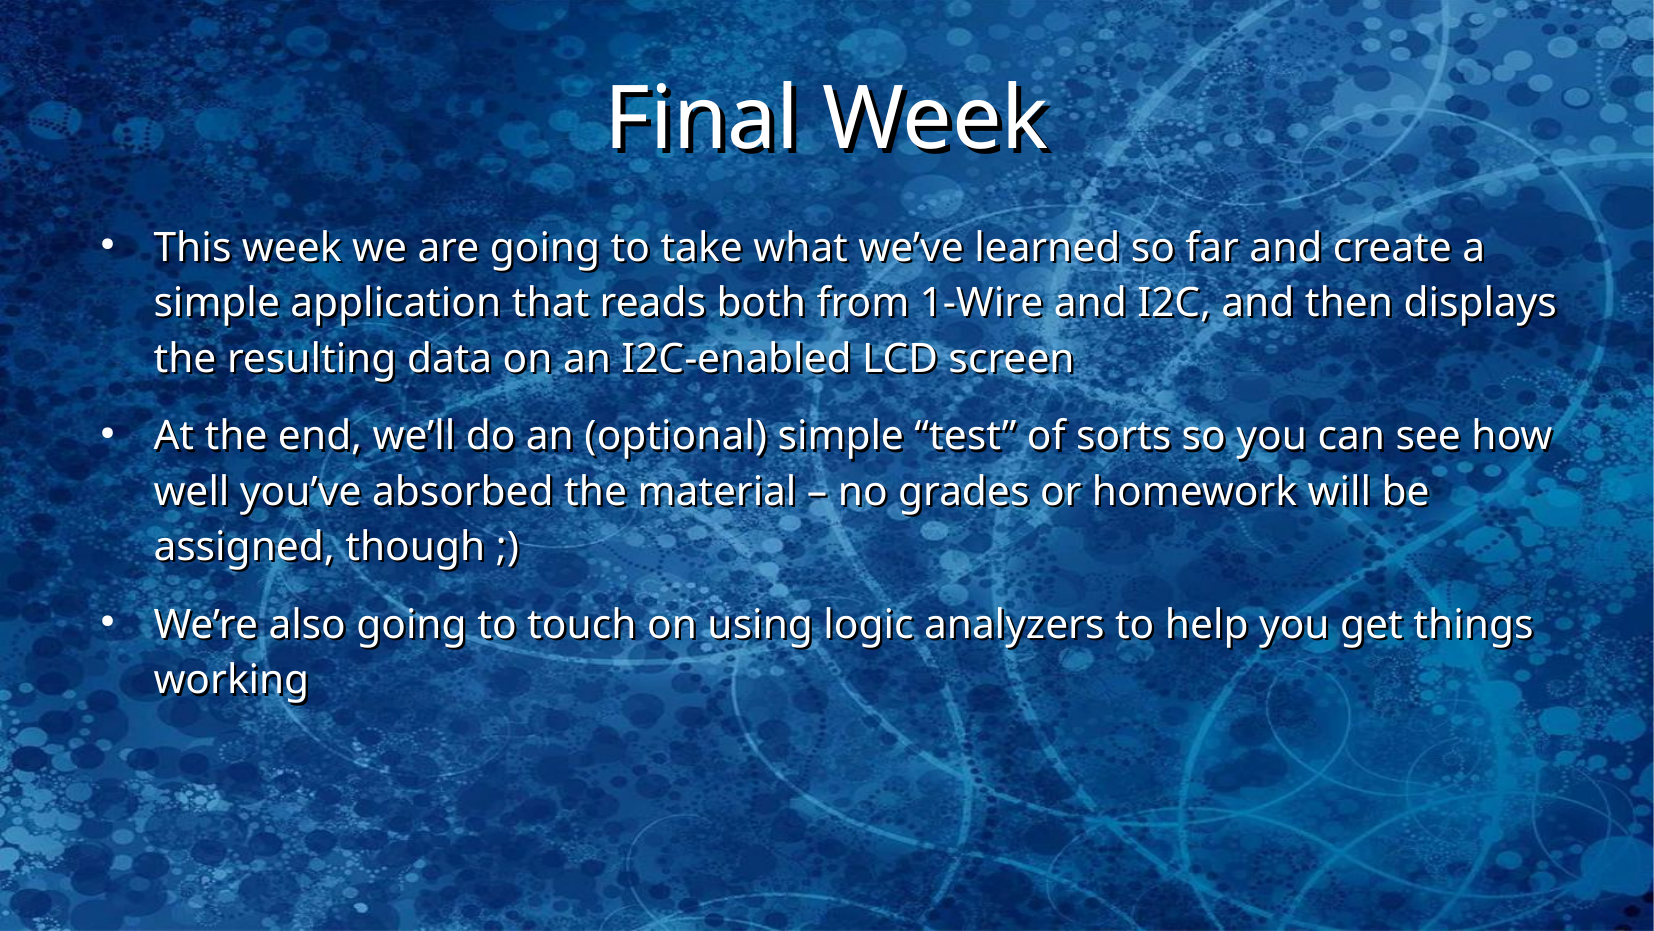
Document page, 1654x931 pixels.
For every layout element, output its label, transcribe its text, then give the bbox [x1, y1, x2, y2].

title Final Week [82, 37, 1571, 193]
picture [0, 0, 1654, 931]
list This week we are going to take what we’ve learned so far and create a simple application that reads both from 1-Wire and I2C, and then displays the resulting data on an I2C-enabled LCD screen At the end, we’ll do an (optional) simple “test” of sorts so you can see how well you’ve absorbed the material – no grades or homework will be assigned, though ;) We’re also going to touch on using logic analyzers to help you get things working [82, 217, 1571, 758]
